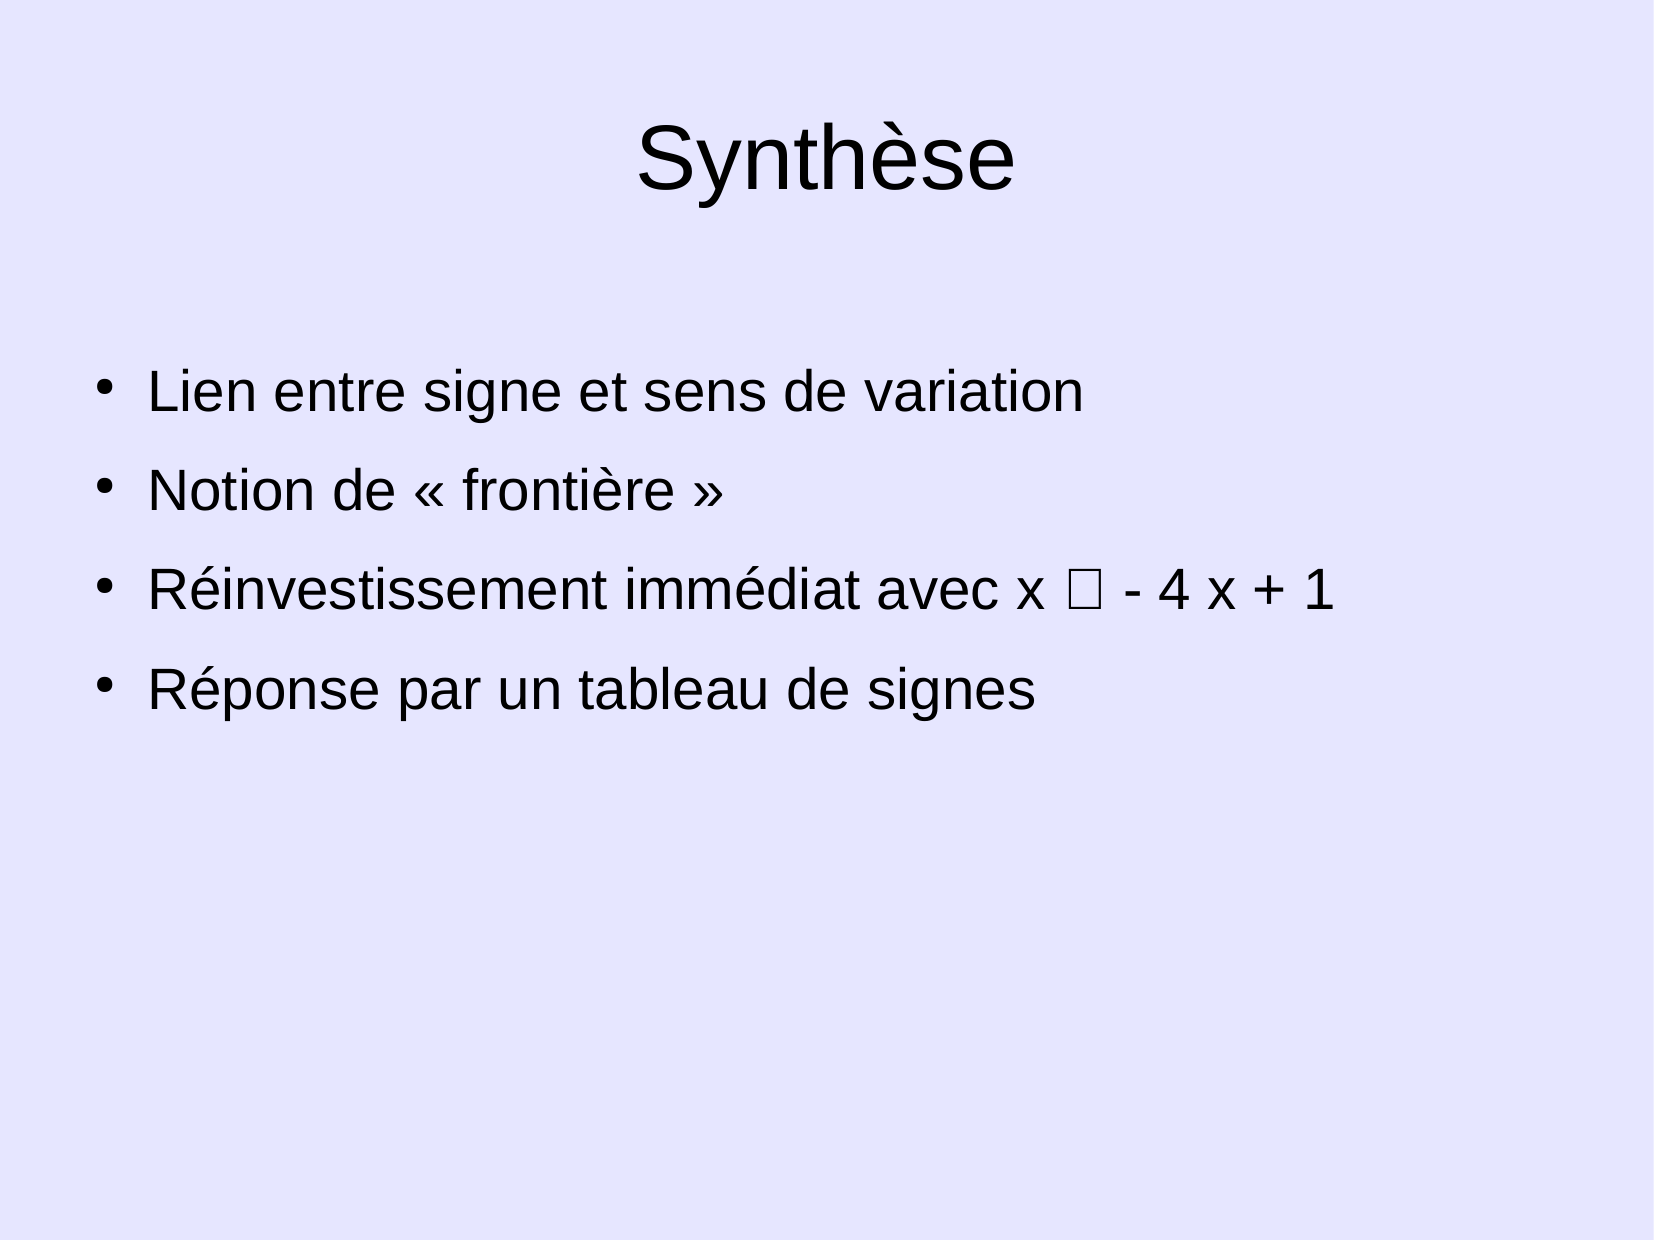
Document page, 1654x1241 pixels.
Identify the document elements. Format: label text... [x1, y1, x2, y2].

title Synthèse [82, 56, 1571, 250]
list Lien entre signe et sens de variation Notion de « frontière » Réinvestissement immédiat avec x  - 4 x + 1 Réponse par un tableau de signes [58, 253, 1618, 1070]
